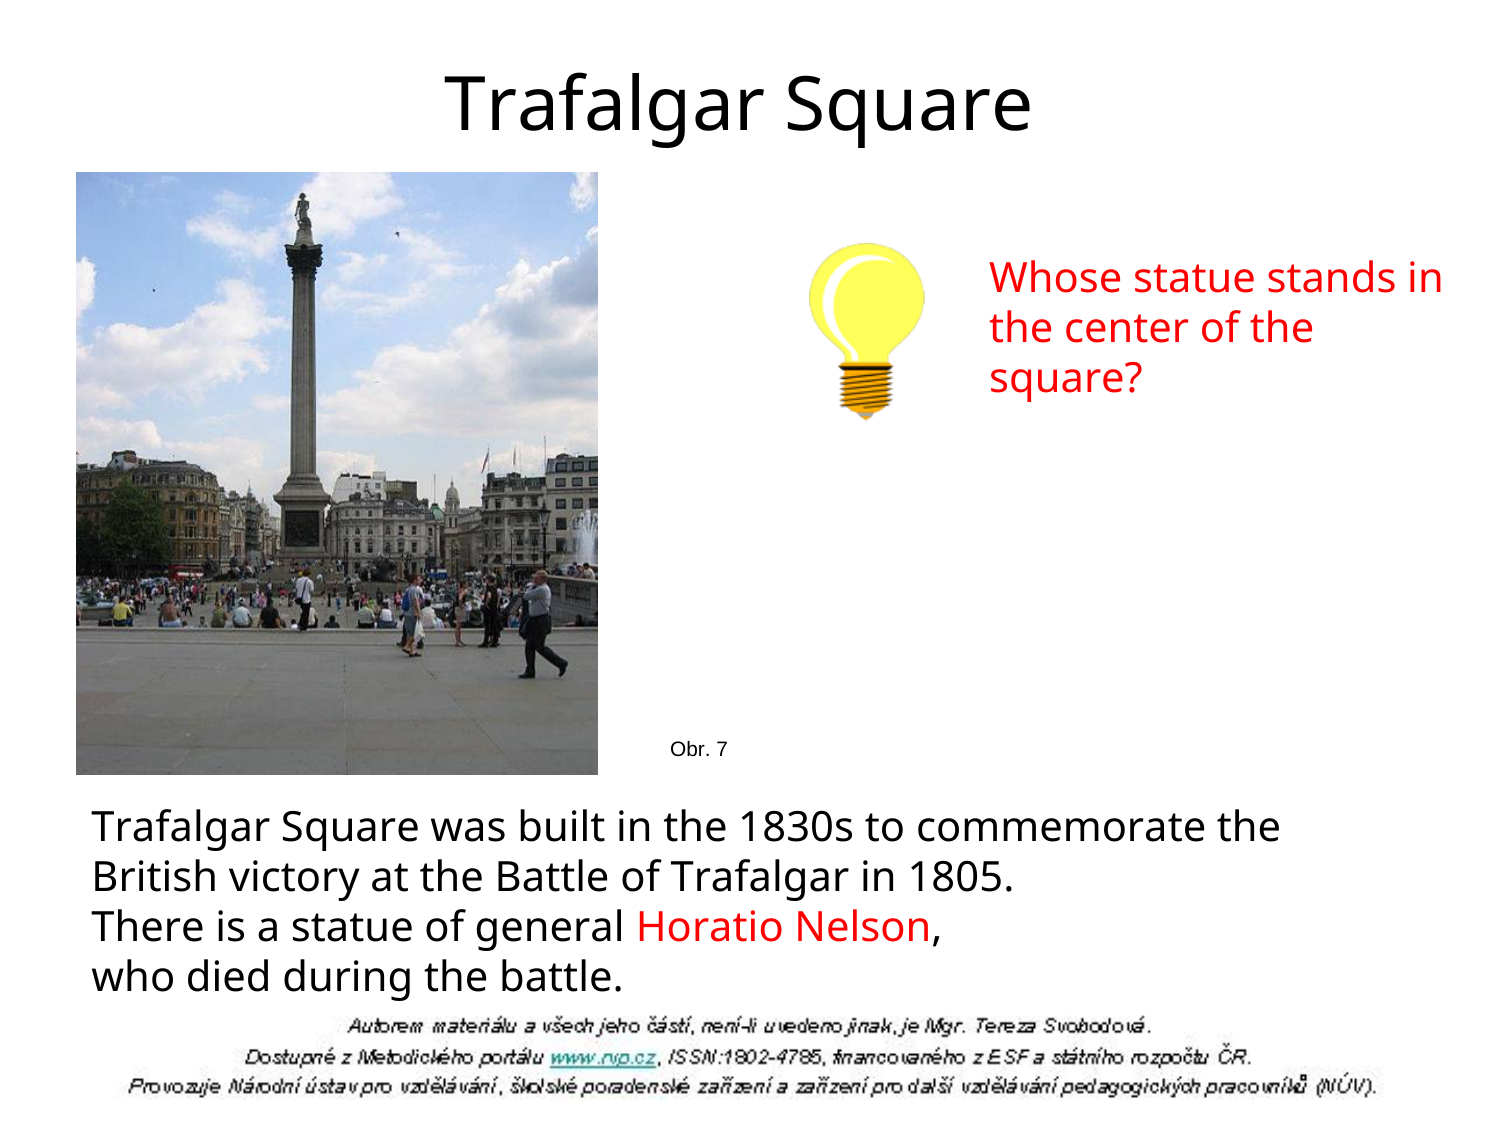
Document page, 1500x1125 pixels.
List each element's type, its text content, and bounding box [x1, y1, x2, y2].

text_box Obr. 7 [655, 727, 798, 769]
title Trafalgar Square [76, 0, 1427, 188]
text_box Trafalgar Square was built in the 1830s to commemorate the British victory at the Battle of Trafalgar in 1805. There is a statue of general Horatio Nelson, who died during the battle. [76, 791, 1307, 1008]
picture [0, 0, 1500, 1125]
text_box Whose statue stands in the center of the square? [974, 243, 1459, 409]
